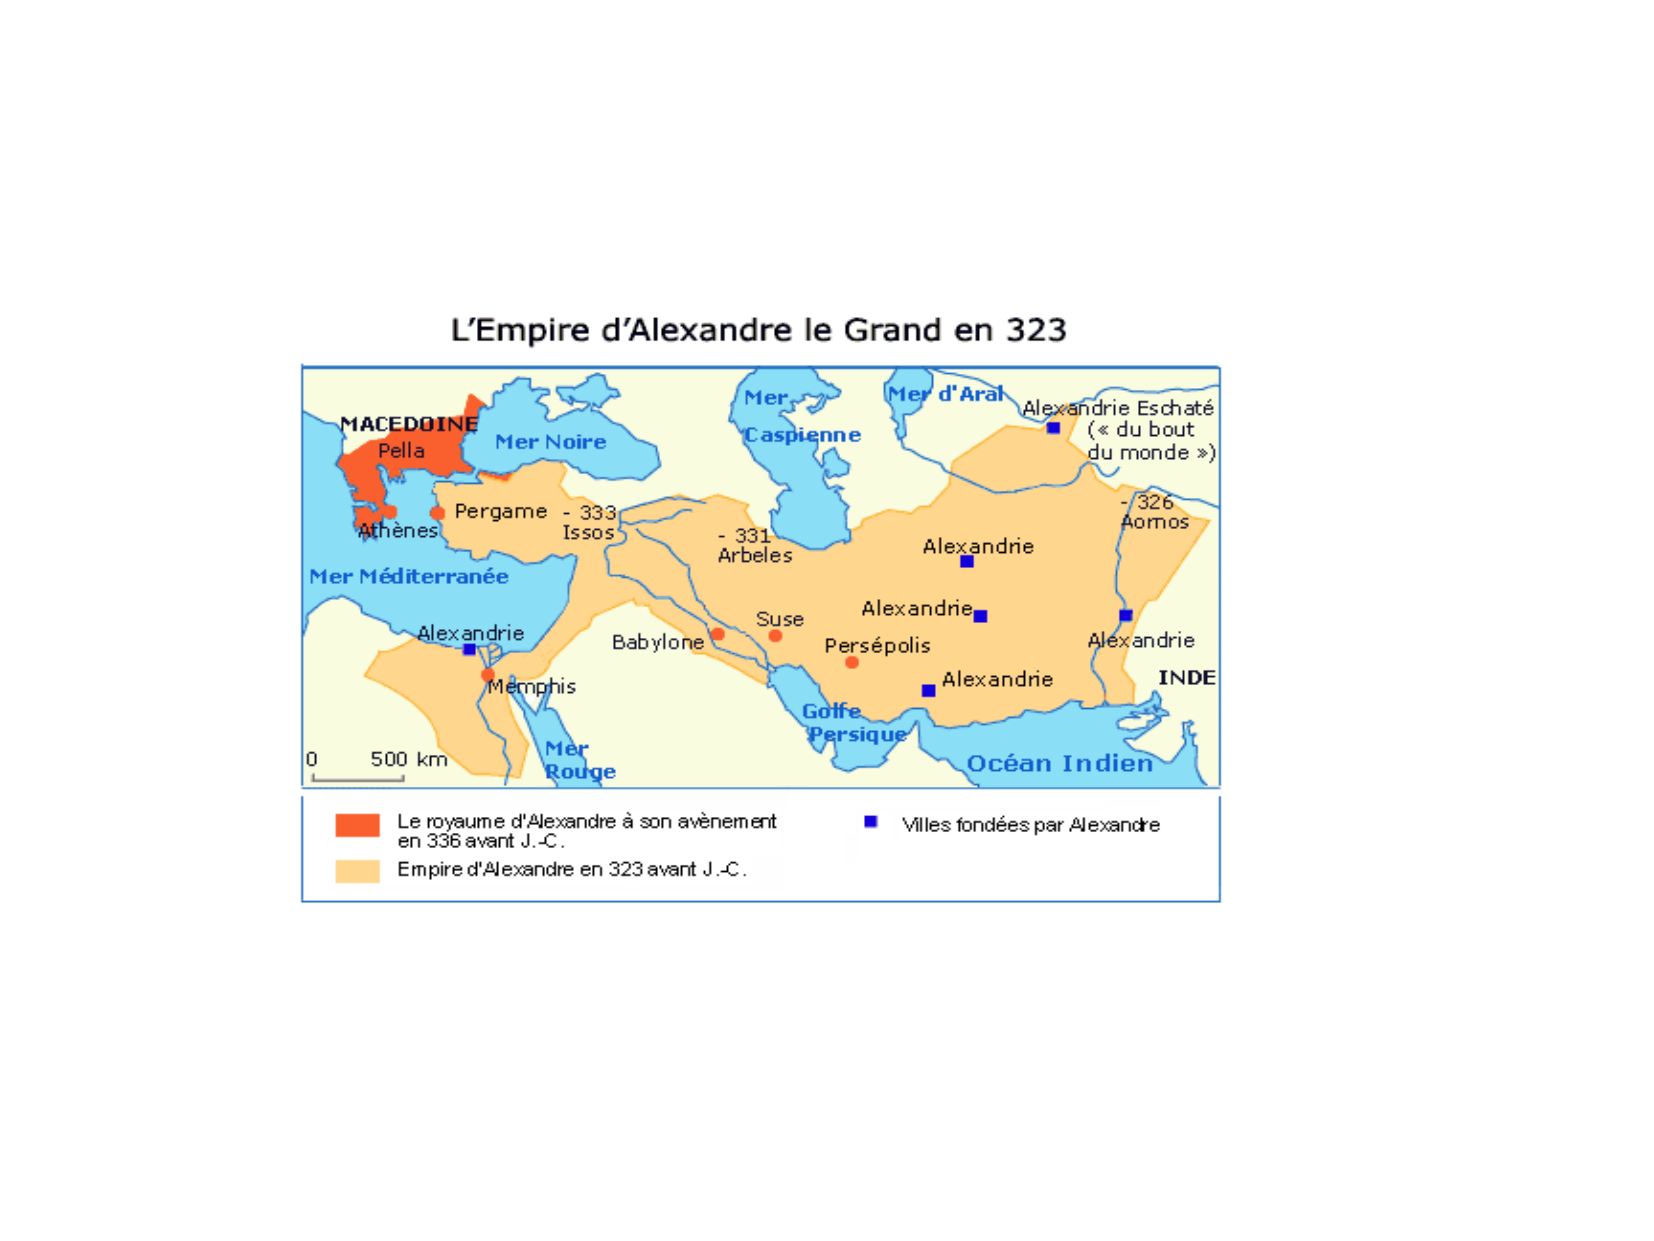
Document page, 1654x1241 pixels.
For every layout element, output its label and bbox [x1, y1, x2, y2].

picture [294, 295, 1229, 910]
